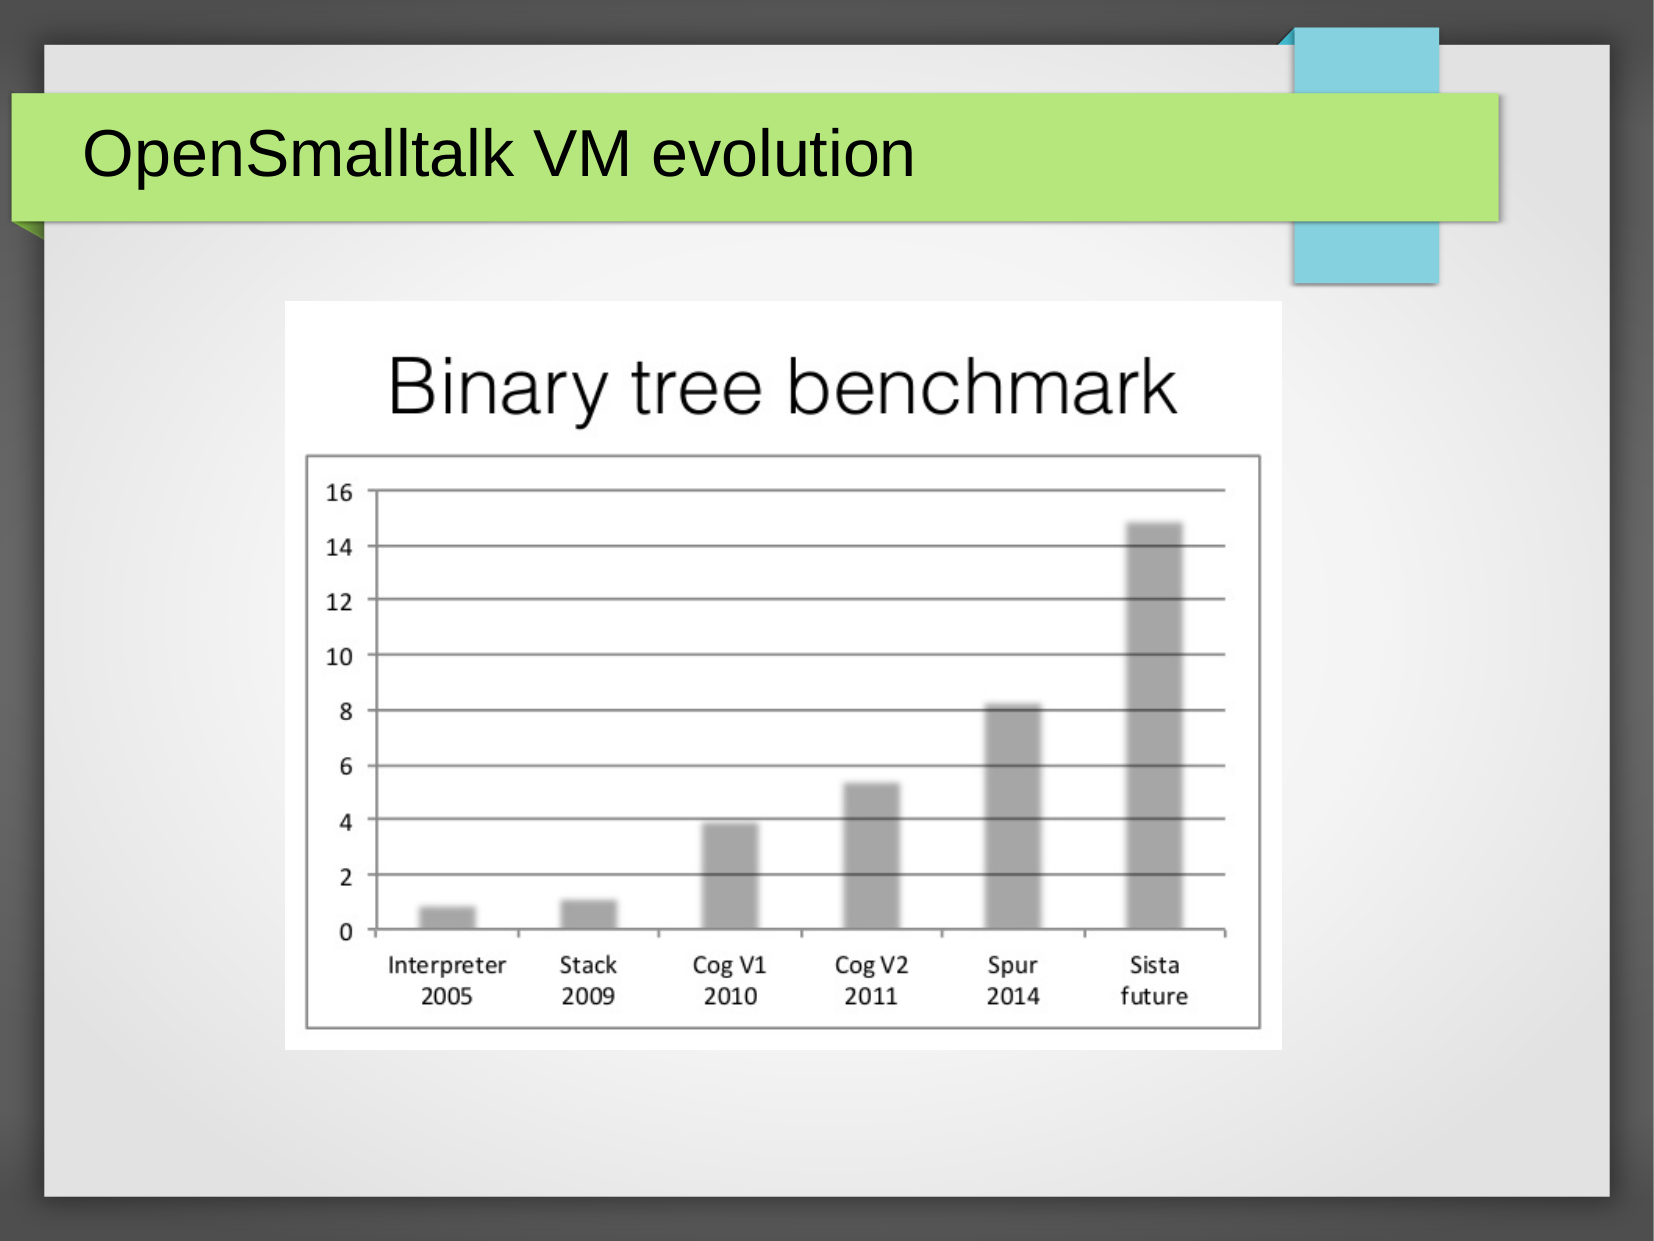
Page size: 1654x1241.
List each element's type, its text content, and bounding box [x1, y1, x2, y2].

picture [0, 0, 1654, 1241]
title OpenSmalltalk VM evolution [82, 94, 1264, 213]
